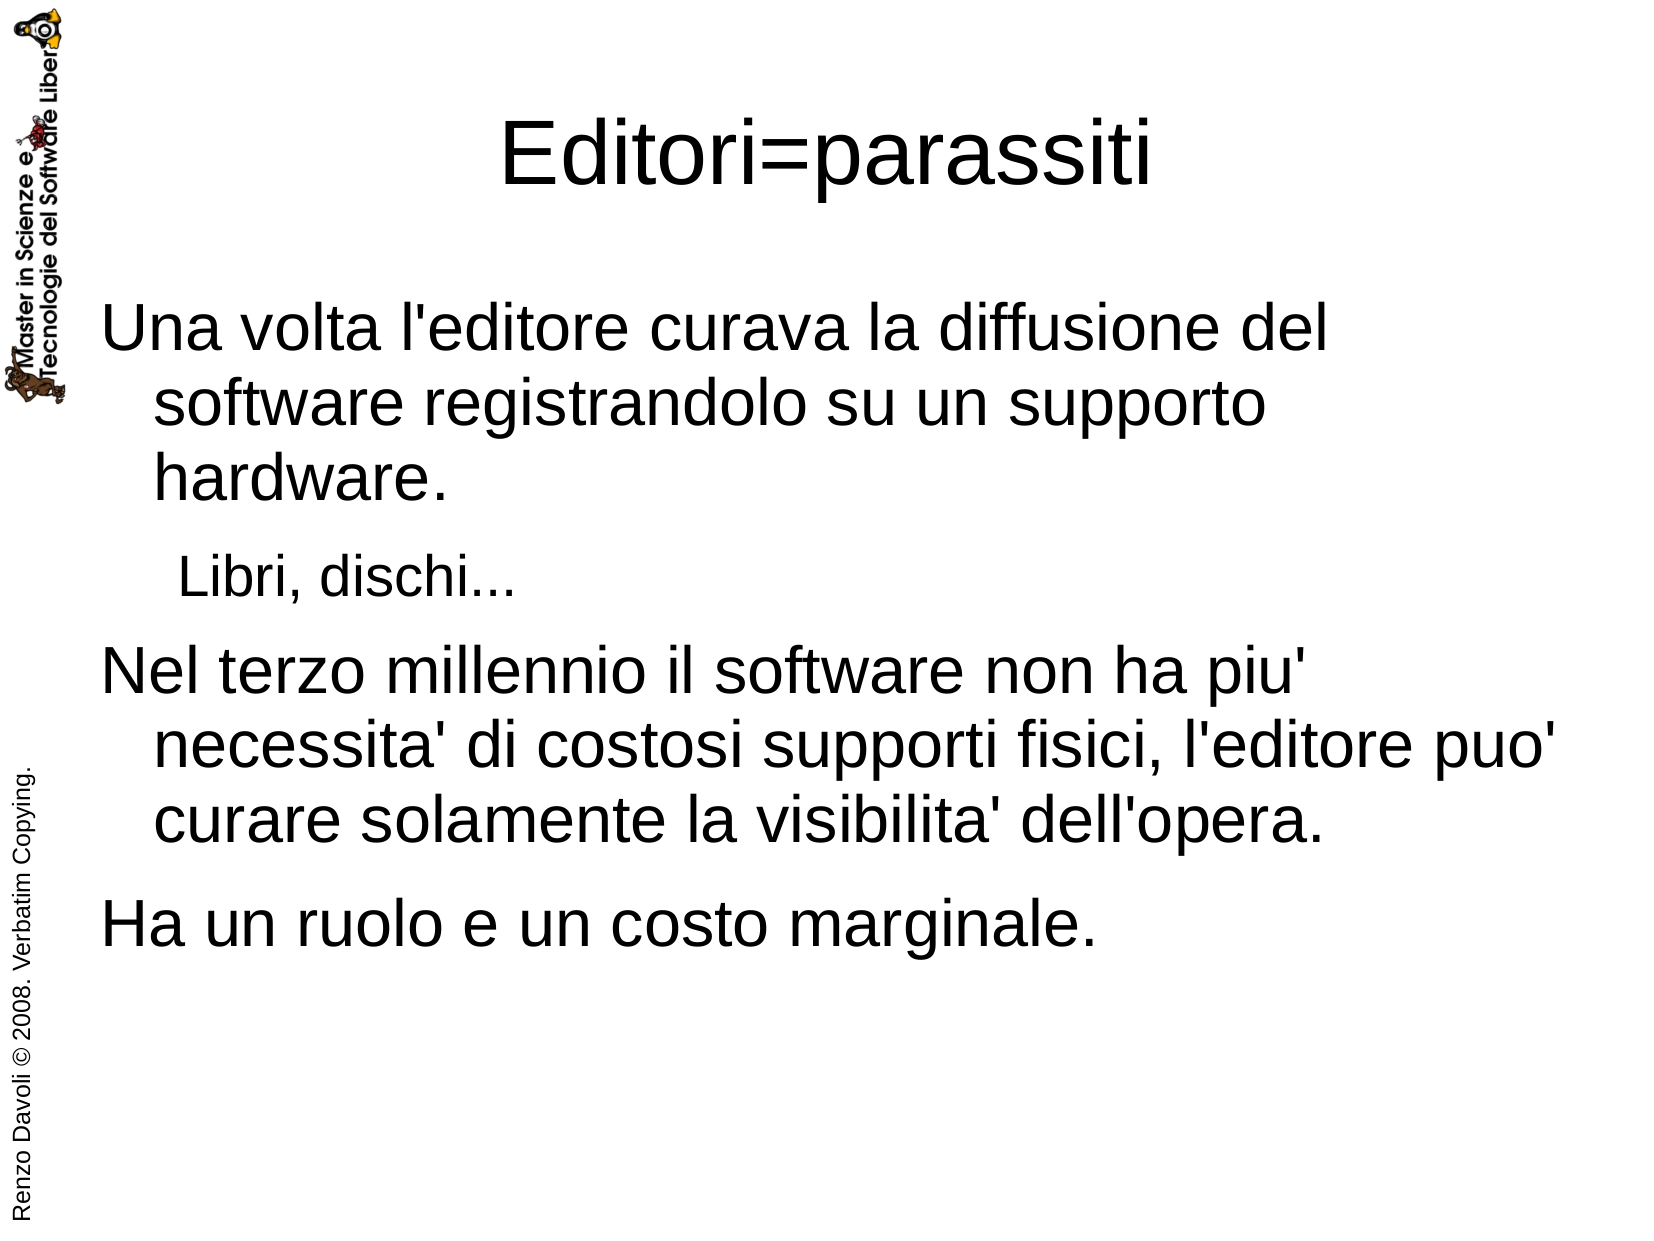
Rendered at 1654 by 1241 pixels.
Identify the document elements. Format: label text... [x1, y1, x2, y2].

title Editori=parassiti [82, 56, 1571, 250]
list Una volta l'editore curava la diffusione del software registrandolo su un supporto hardware. Libri, dischi... Nel terzo millennio il software non ha piu' necessita' di costosi supporti fisici, l'editore puo' curare solamente la visibilita' dell'opera. Ha un ruolo e un costo marginale. [82, 290, 1571, 1094]
picture [1, 2, 69, 413]
